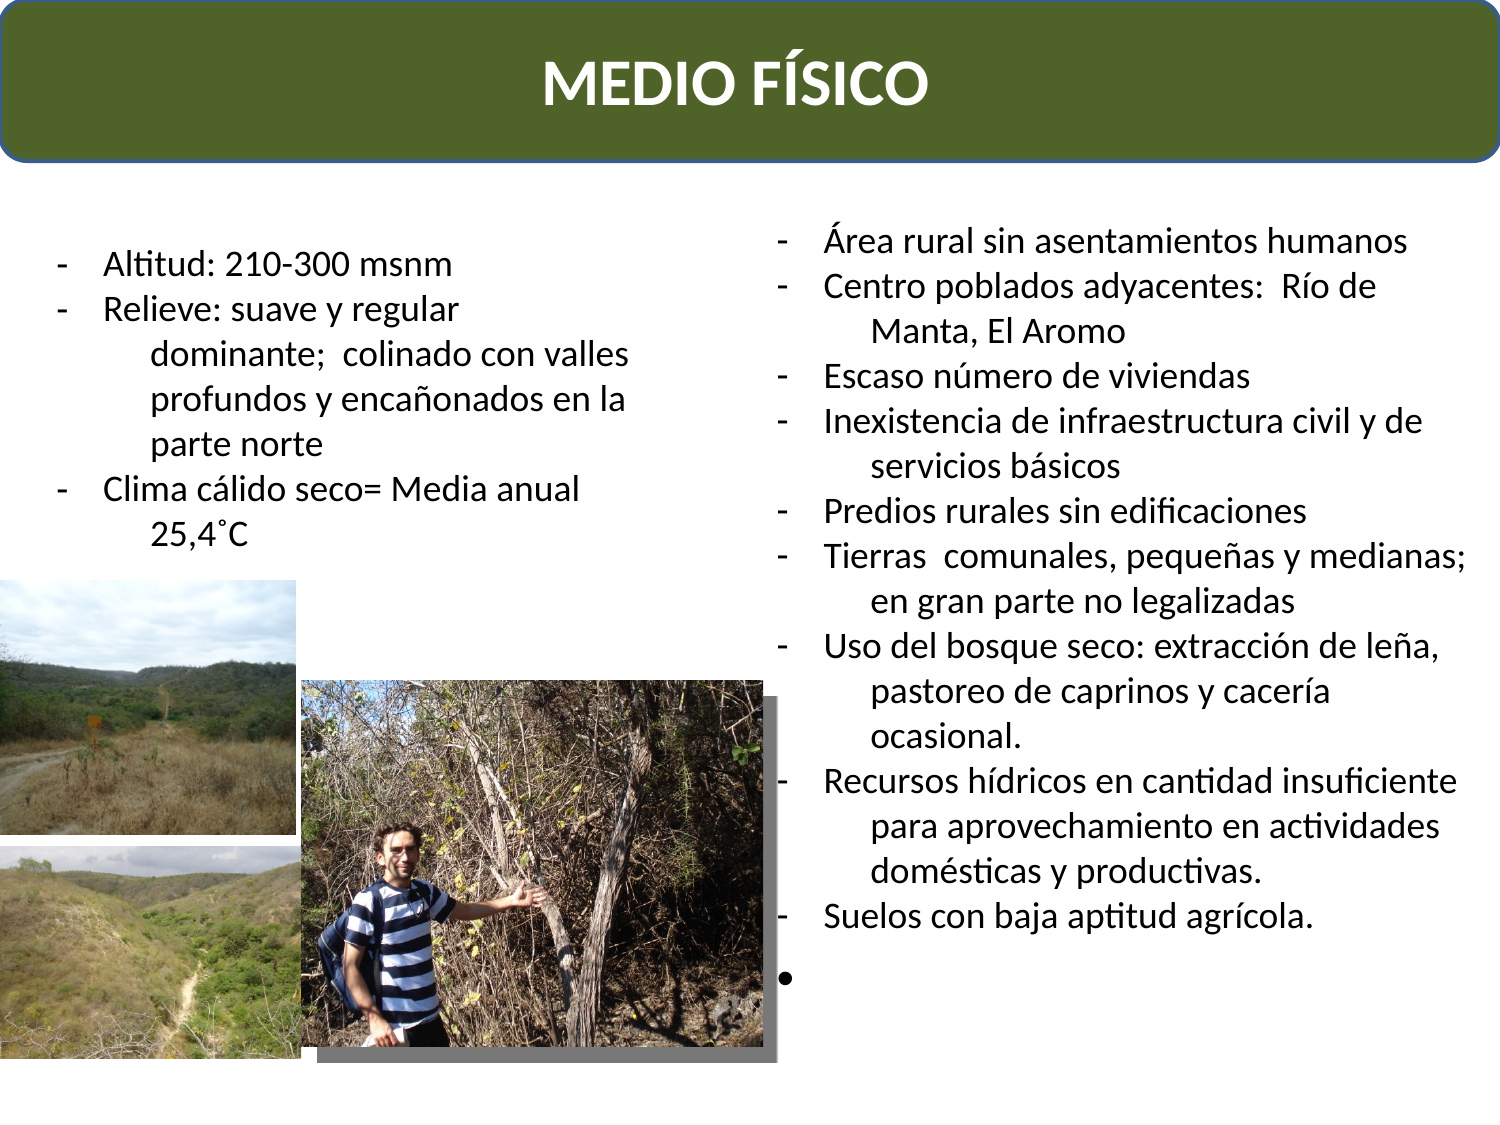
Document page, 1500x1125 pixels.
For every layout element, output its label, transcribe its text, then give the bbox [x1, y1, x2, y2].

text_box Área rural sin asentamientos humanos Centro poblados adyacentes: Río de Manta, El Aromo Escaso número de viviendas Inexistencia de infraestructura civil y de servicios básicos Predios rurales sin edificaciones Tierras comunales, pequeñas y medianas; en gran parte no legalizadas Uso del bosque seco: extracción de leña, pastoreo de caprinos y cacería ocasional. Recursos hídricos en cantidad insuficiente para aprovechamiento en actividades domésticas y productivas. Suelos con baja aptitud agrícola. [761, 208, 1500, 978]
text_box Altitud: 210-300 msnm Relieve: suave y regular dominante; colinado con valles profundos y encañonados en la parte norte Clima cálido seco= Media anual 25,4˚C [41, 231, 651, 566]
text_box [0, 0, 1500, 161]
text_box MEDIO FÍSICO [0, 31, 1471, 127]
picture [0, 680, 764, 1059]
picture [0, 580, 296, 835]
